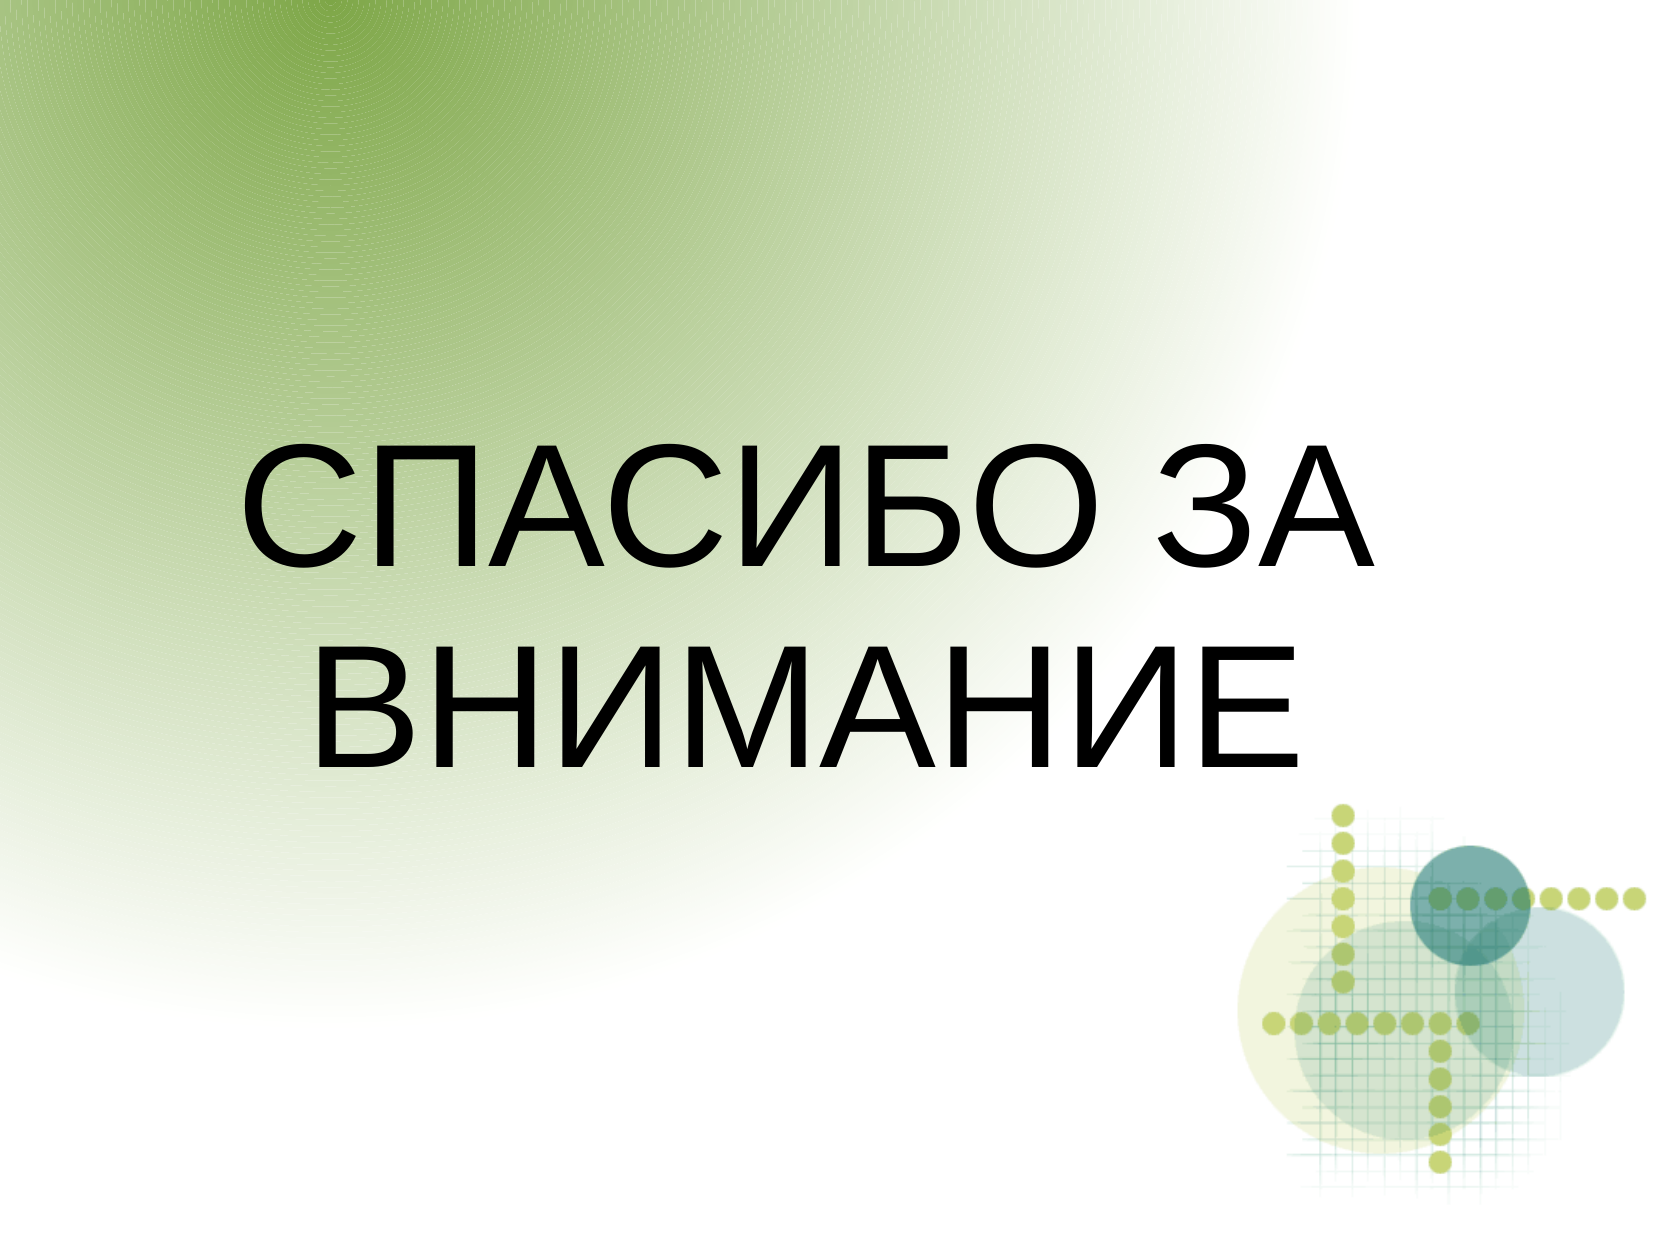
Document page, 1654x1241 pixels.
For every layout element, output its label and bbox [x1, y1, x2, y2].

picture [1224, 792, 1654, 1211]
chart [14, 0, 1595, 1166]
